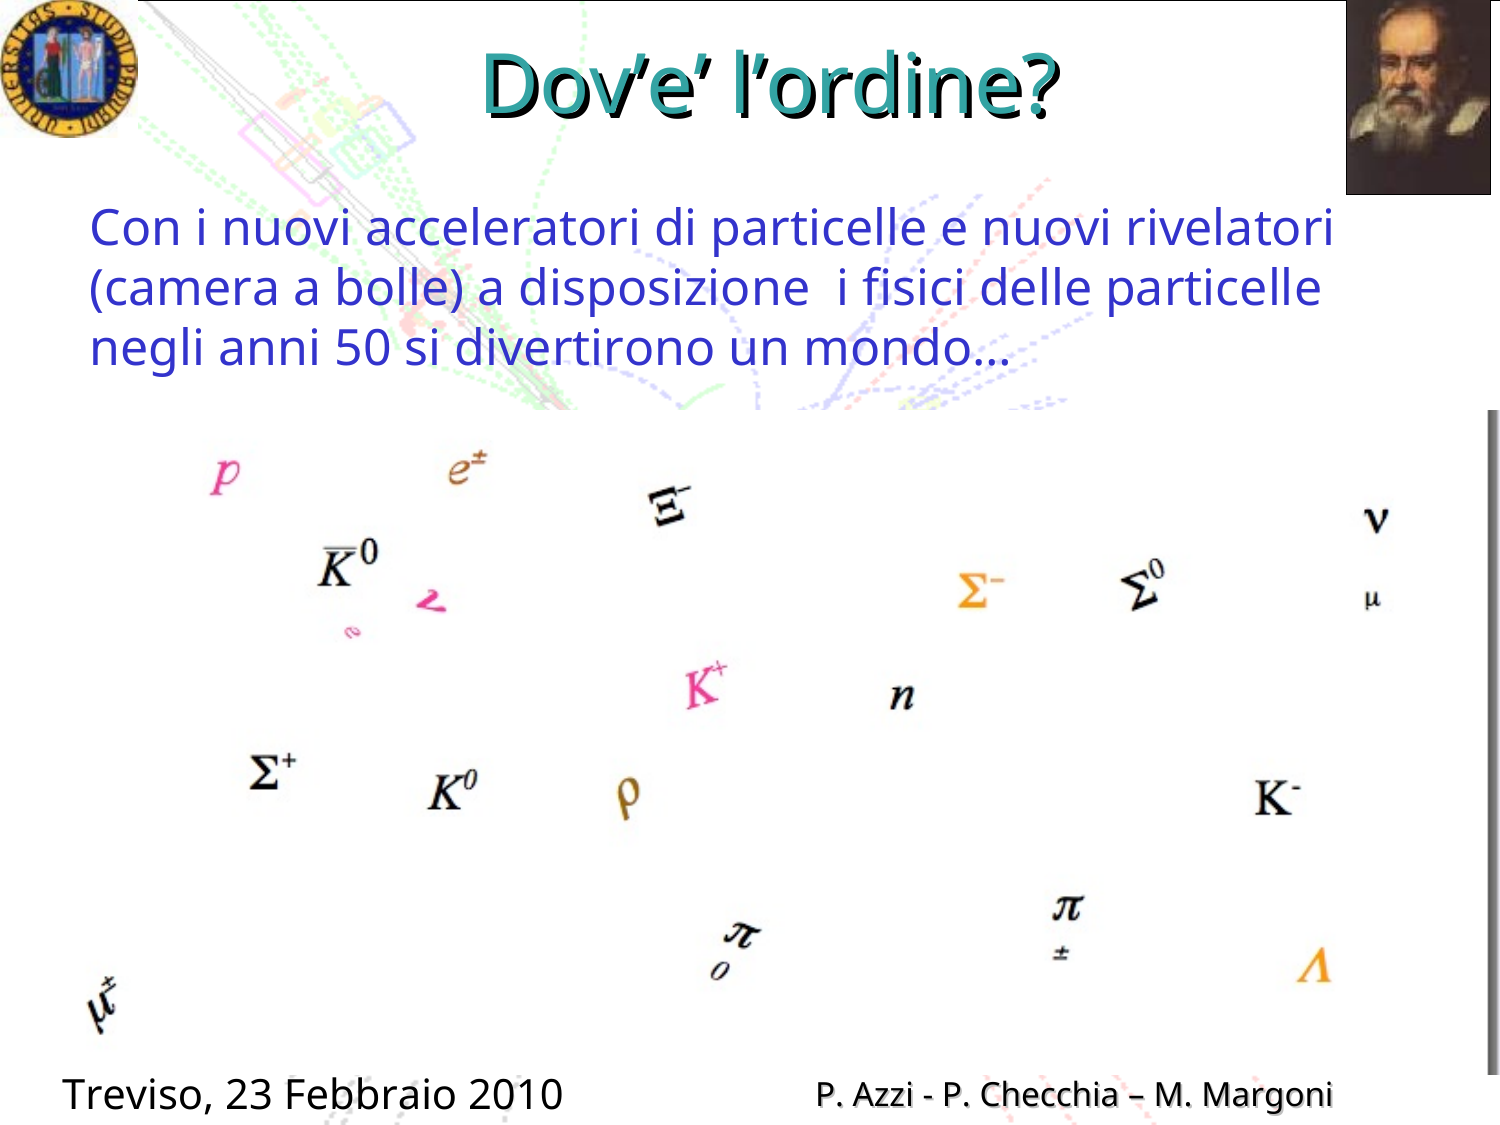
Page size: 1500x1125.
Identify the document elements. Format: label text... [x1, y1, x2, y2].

title Dov’e’ l’ordine? [174, 0, 1363, 163]
text_box Con i nuovi acceleratori di particelle e nuovi rivelatori (camera a bolle) a disposizione i fisici delle particelle negli anni 50 si divertirono un mondo… [74, 187, 1450, 383]
picture [0, 0, 1500, 1125]
picture [1347, 0, 1490, 194]
